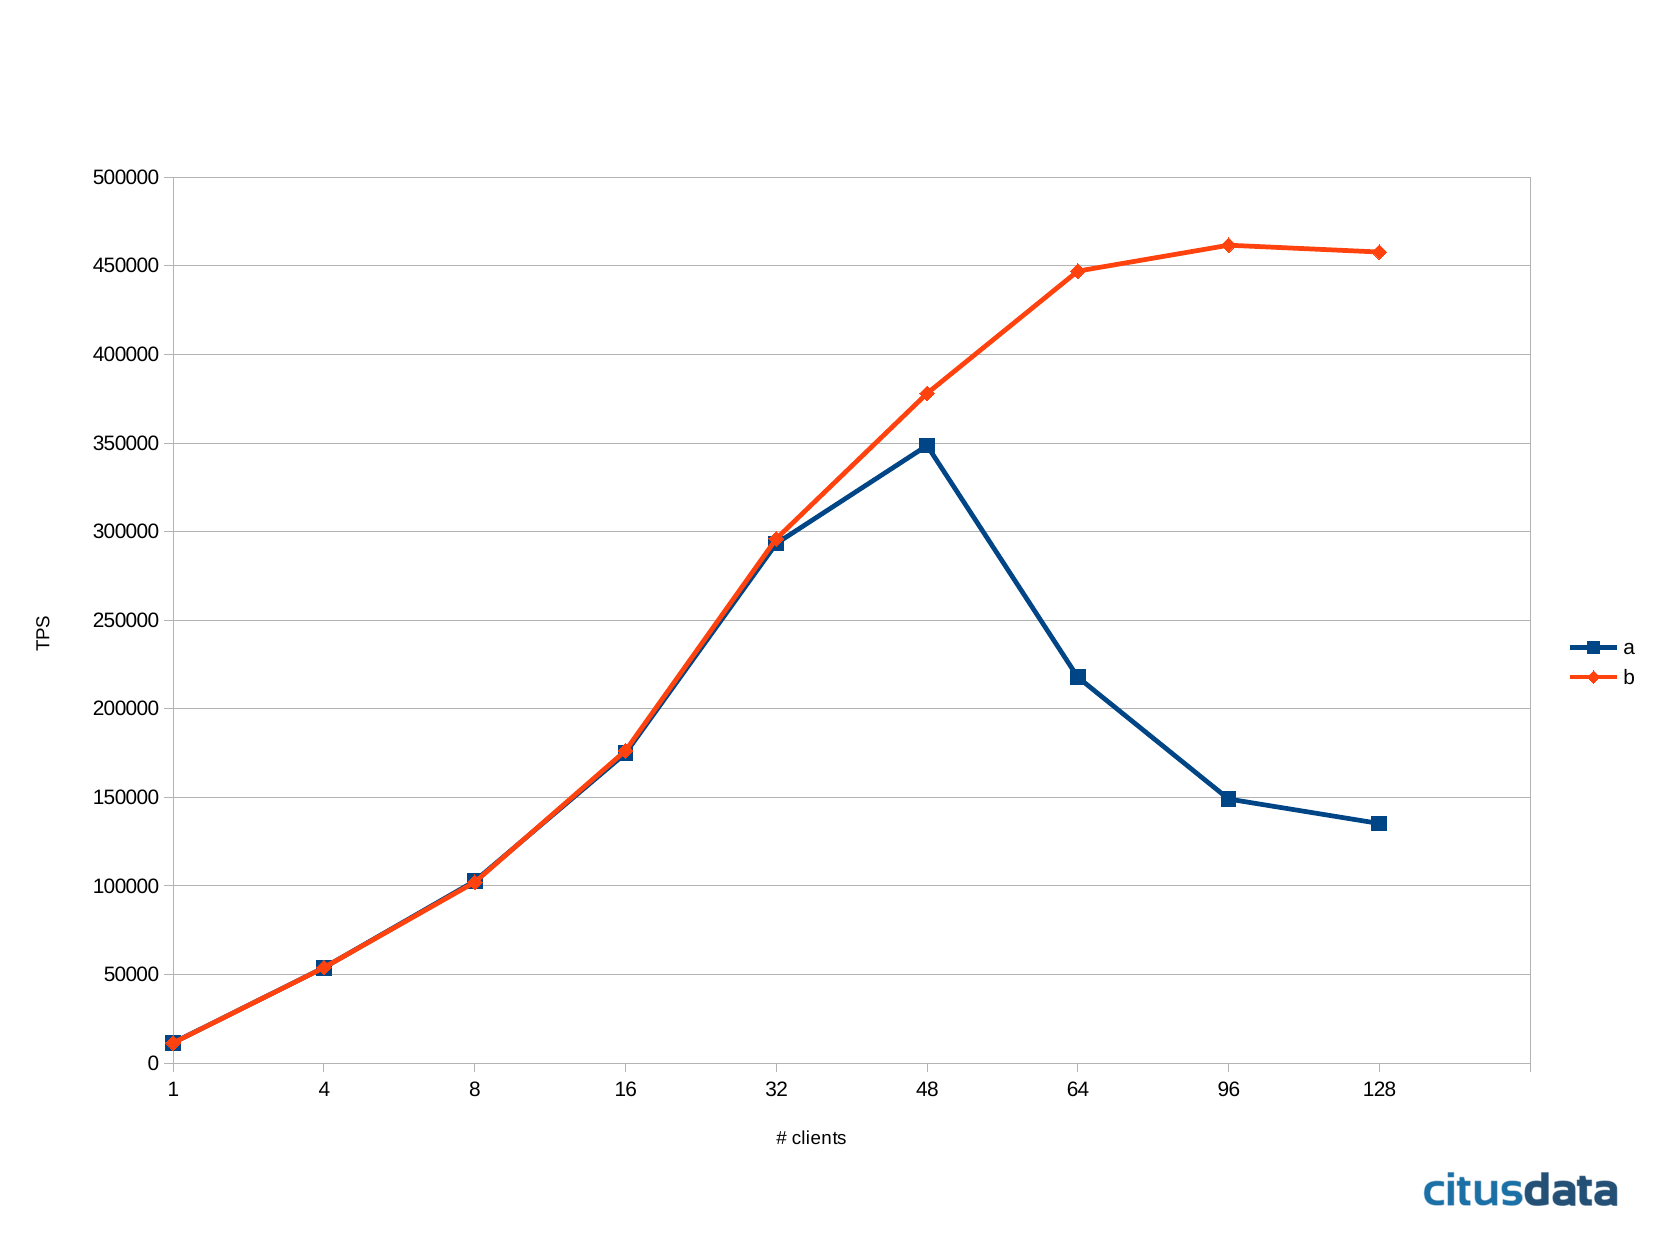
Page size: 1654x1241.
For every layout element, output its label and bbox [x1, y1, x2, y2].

chart [0, 144, 1654, 1180]
picture [1420, 1180, 1622, 1209]
